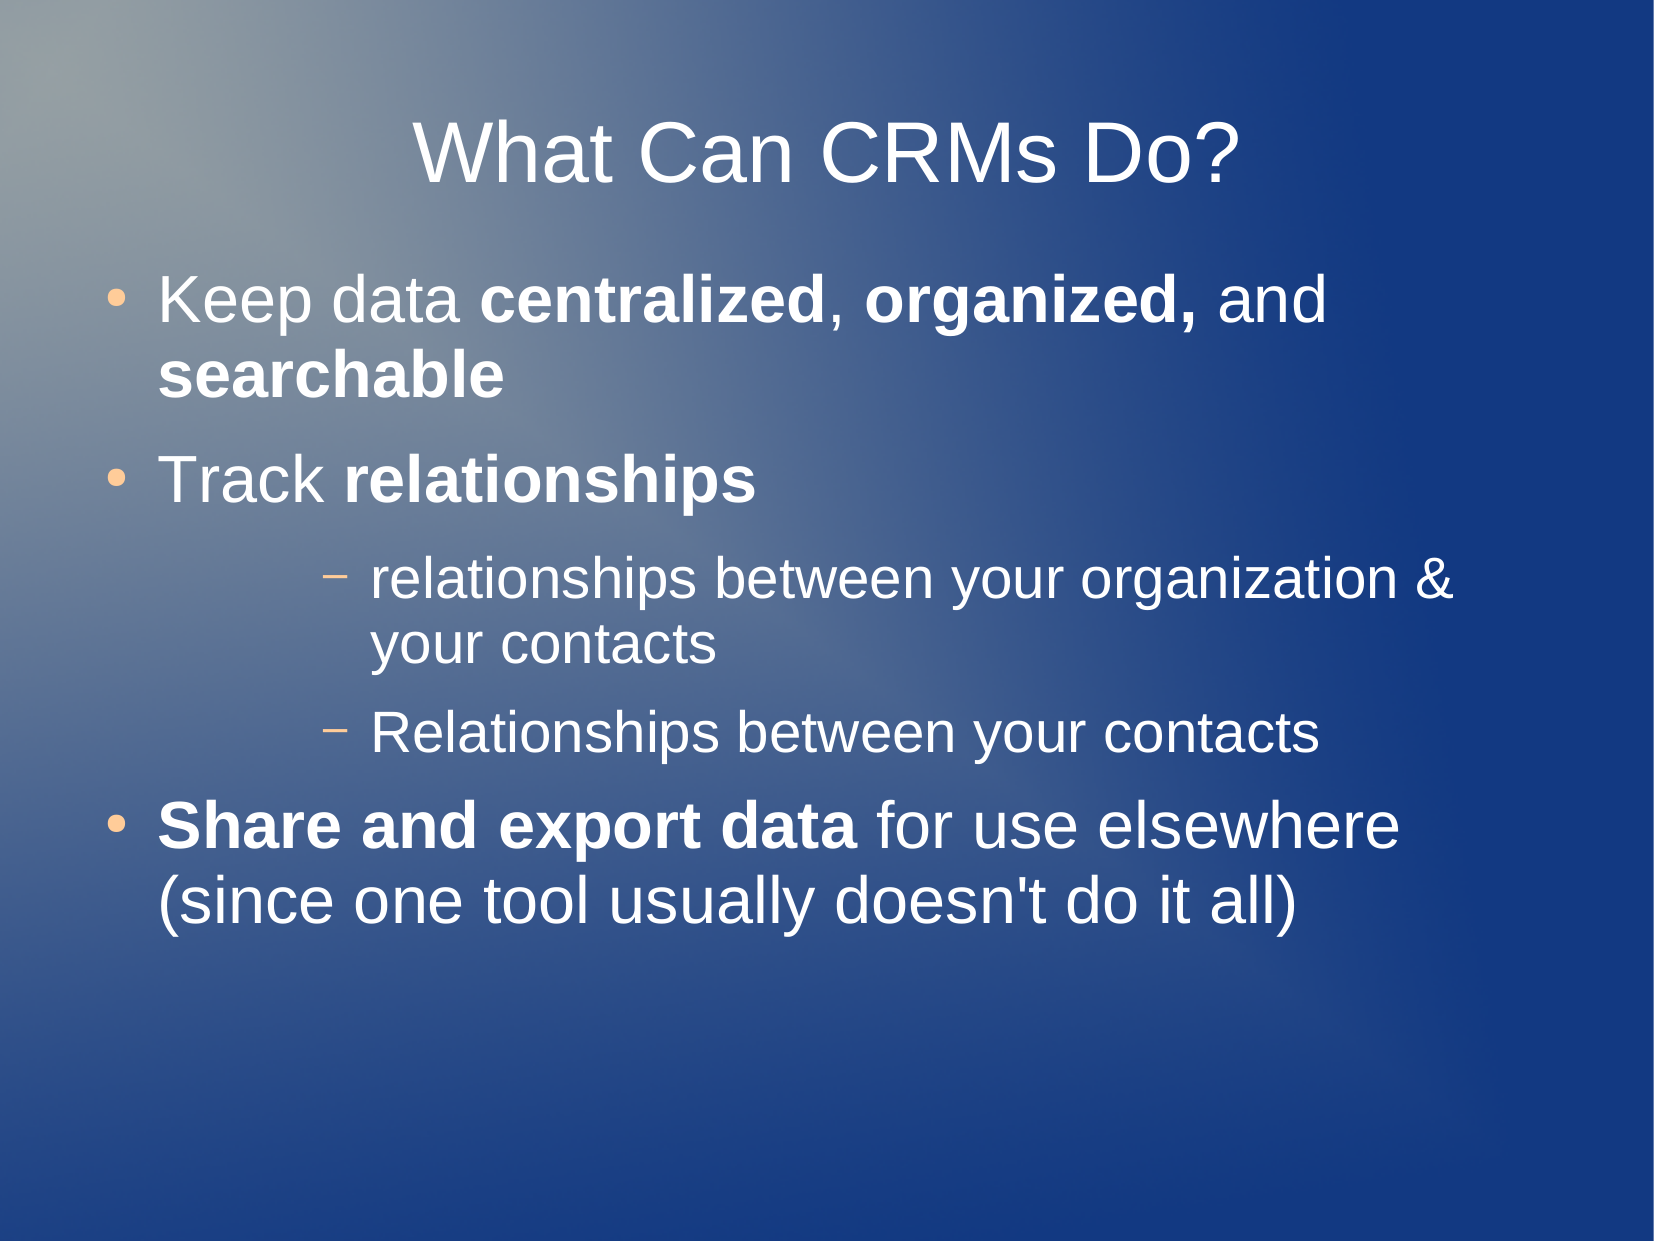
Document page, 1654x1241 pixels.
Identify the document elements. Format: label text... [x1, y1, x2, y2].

title What Can CRMs Do? [82, 49, 1571, 257]
picture [0, 0, 1654, 1241]
list Keep data centralized, organized, and searchable Track relationships relationships between your organization & your contacts Relationships between your contacts Share and export data for use elsewhere (since one tool usually doesn't do it all) [86, 262, 1576, 1082]
